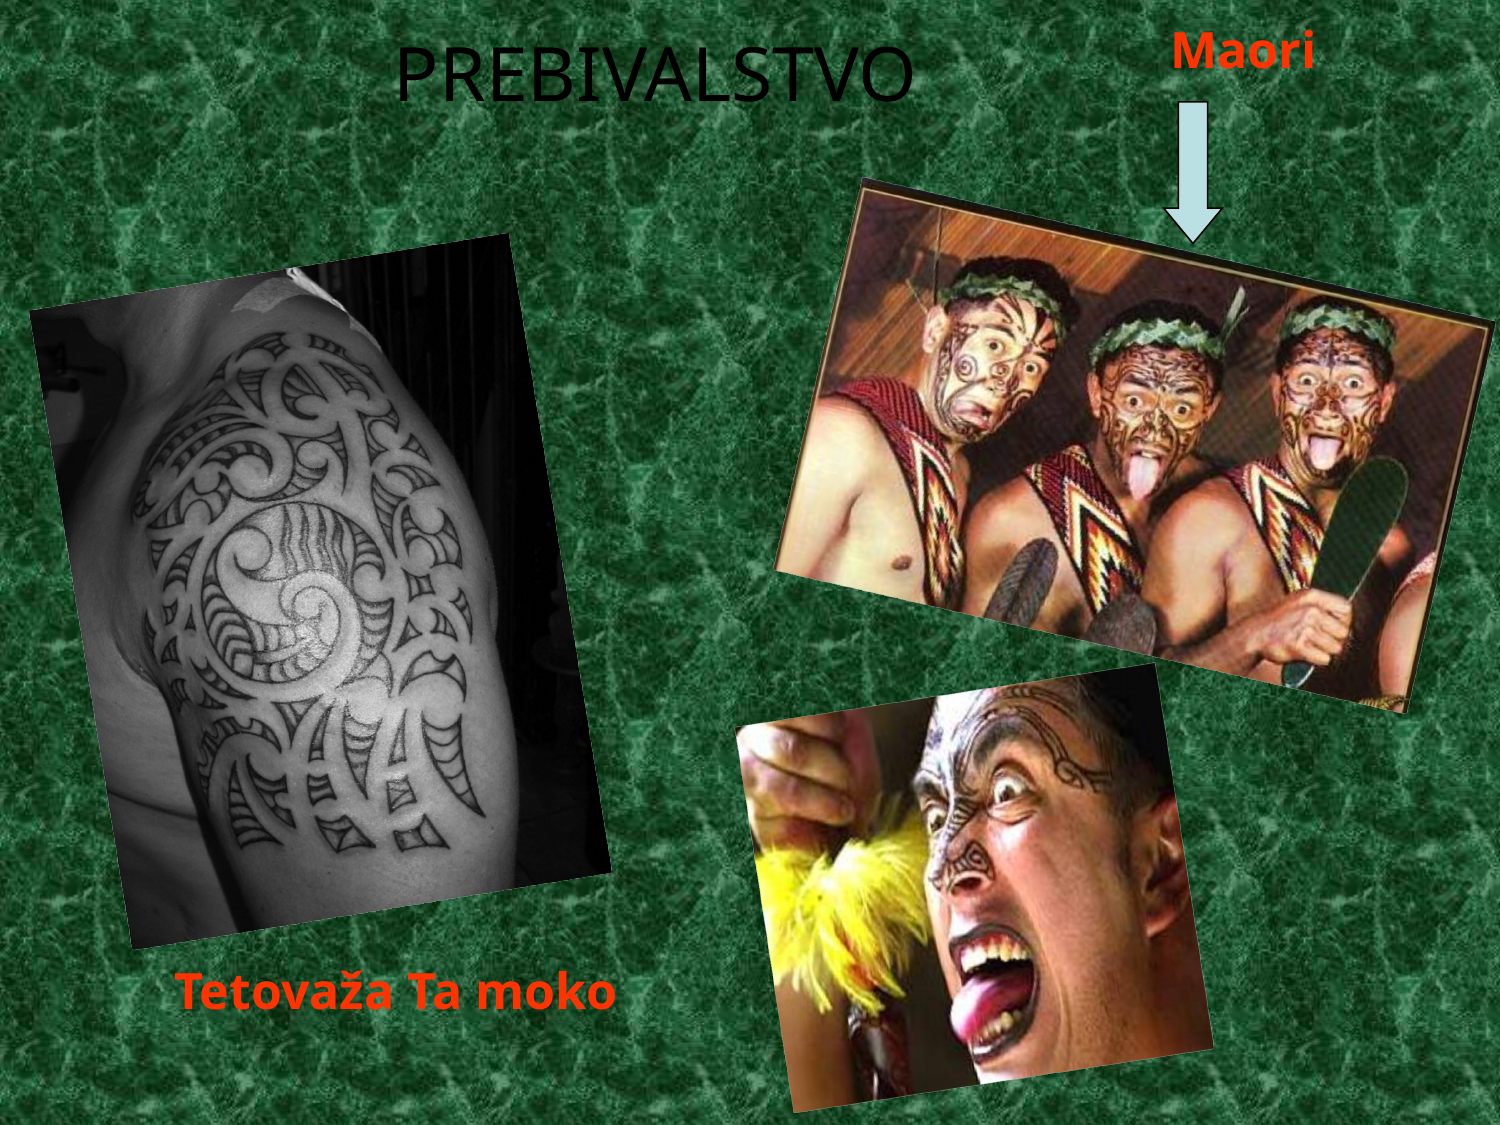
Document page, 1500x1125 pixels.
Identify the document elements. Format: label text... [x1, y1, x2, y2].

text_box PREBIVALSTVO [301, 18, 1011, 182]
picture [0, 0, 1500, 1125]
text_box Tetovaža Ta moko [159, 952, 633, 1028]
text_box [1163, 101, 1223, 244]
text_box Maori [1155, 11, 1332, 87]
